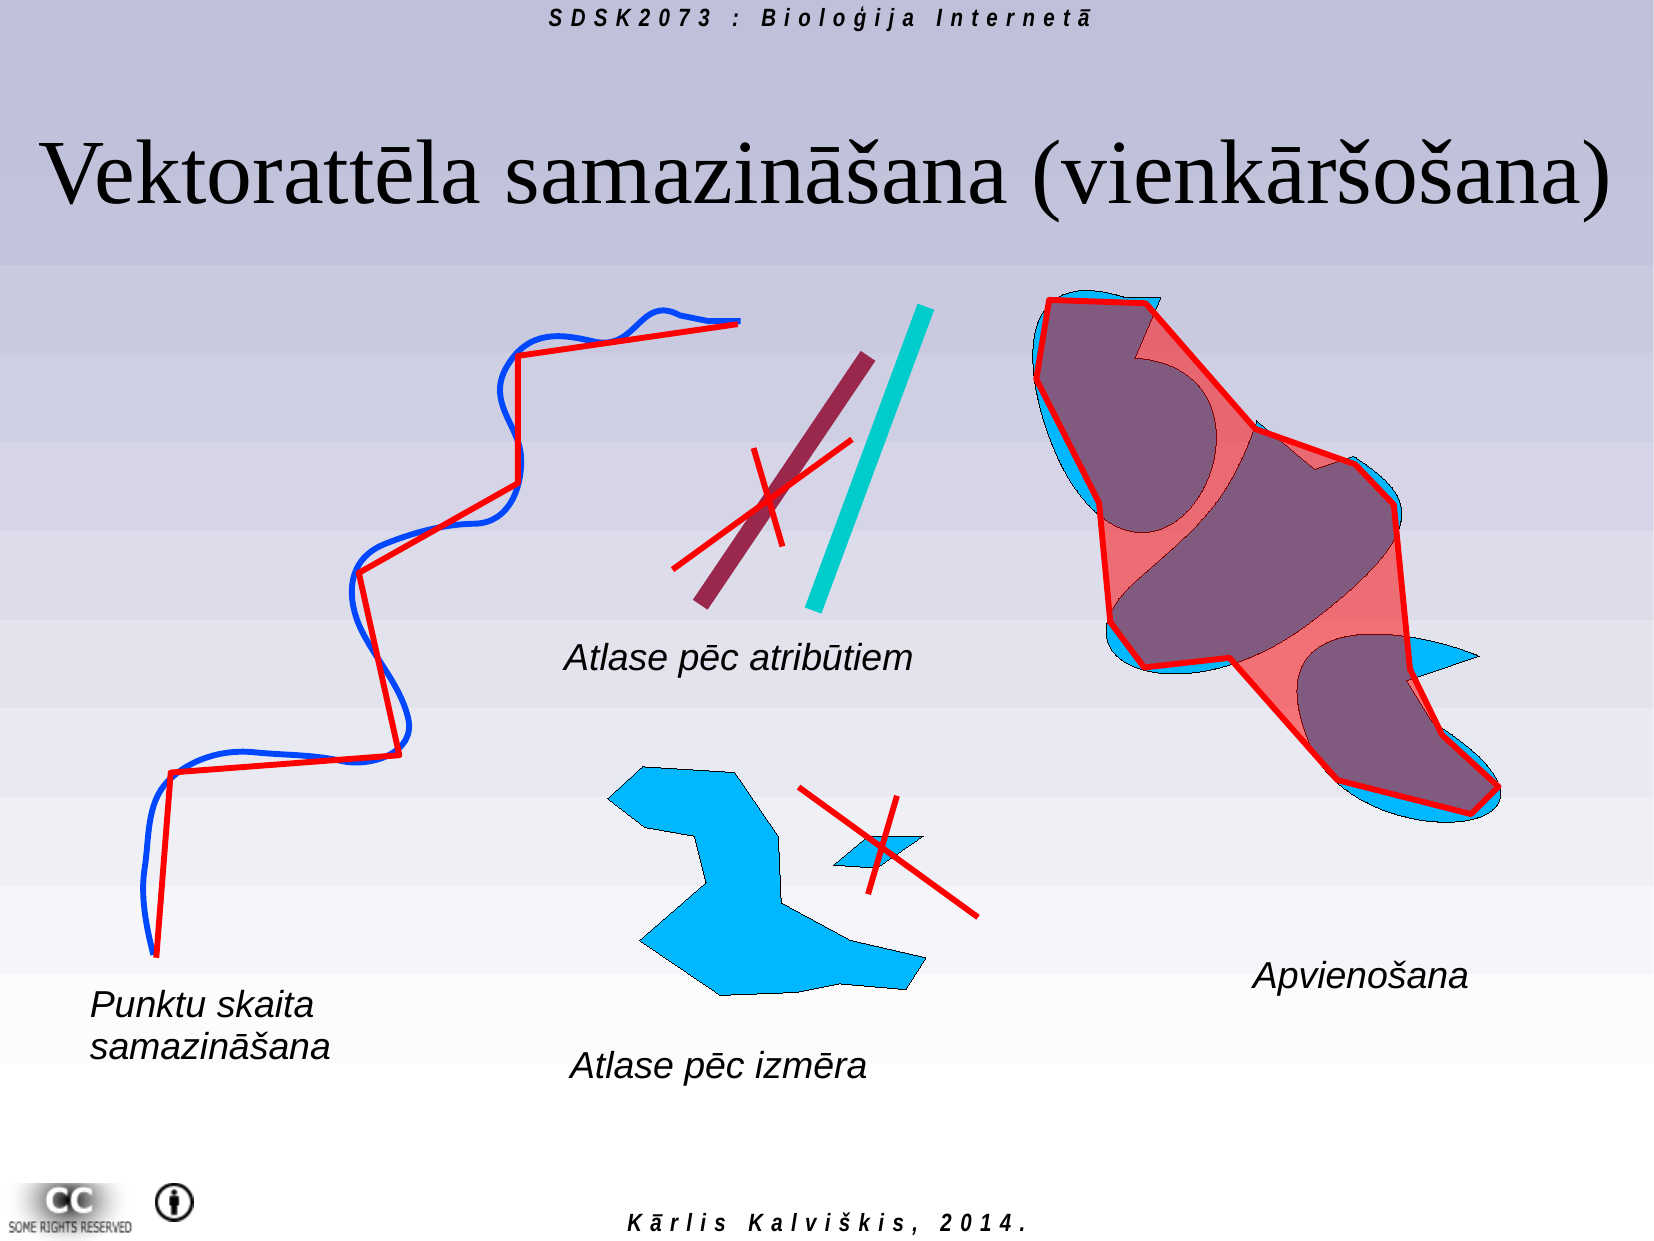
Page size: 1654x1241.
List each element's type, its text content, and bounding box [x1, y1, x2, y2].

text_box [886, 836, 924, 854]
text_box [607, 766, 926, 996]
text_box Apvienošana [1252, 954, 1470, 997]
text_box Atlase pēc izmēra [570, 1044, 867, 1087]
text_box [1032, 290, 1501, 823]
text_box Atlase pēc atribūtiem [564, 636, 914, 679]
text_box [880, 854, 891, 866]
text_box Punktu skaita samazināšana [89, 983, 330, 1068]
picture [0, 0, 1654, 1241]
text_box [873, 836, 881, 841]
text_box [833, 839, 877, 868]
title Vektorattēla samazināšana (vienkāršošana) [29, 49, 1625, 296]
